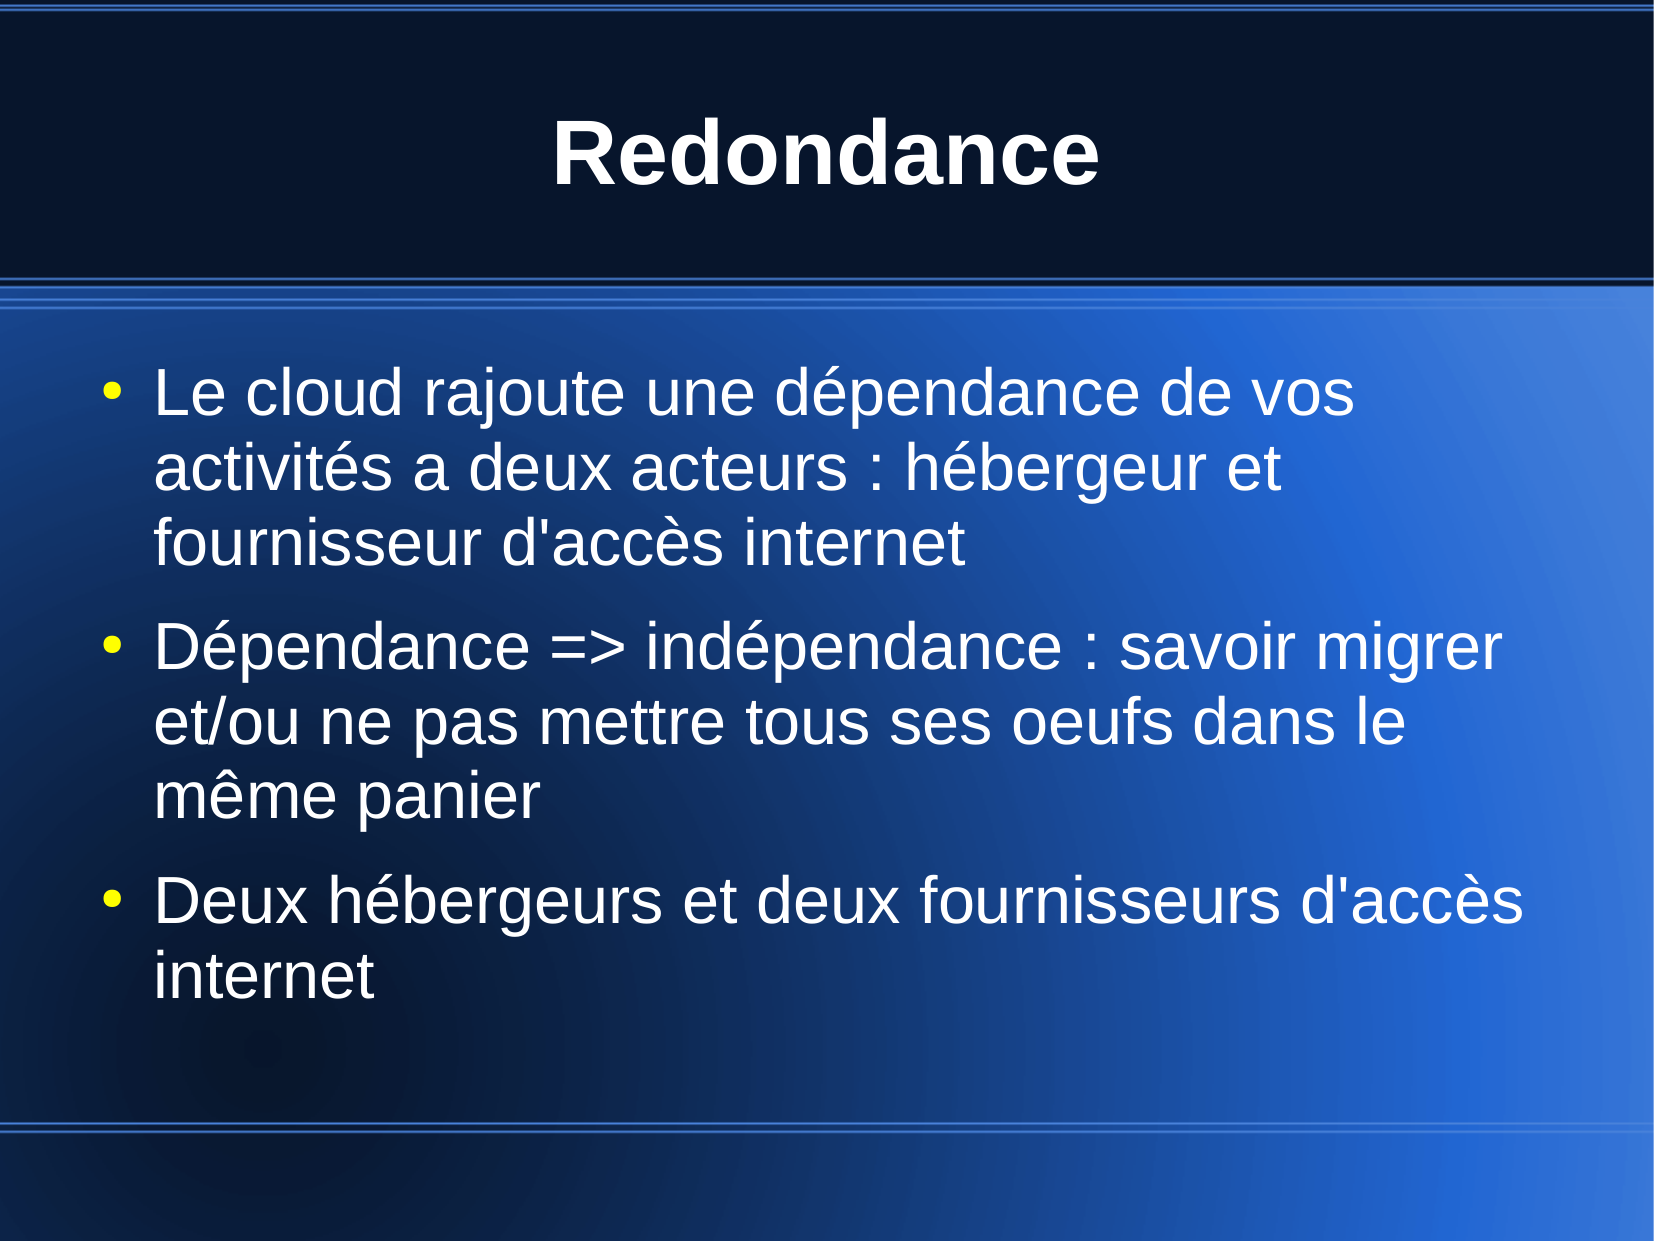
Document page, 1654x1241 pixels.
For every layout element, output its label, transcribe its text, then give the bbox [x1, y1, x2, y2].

list Le cloud rajoute une dépendance de vos activités a deux acteurs : hébergeur et fournisseur d'accès internet Dépendance => indépendance : savoir migrer et/ou ne pas mettre tous ses oeufs dans le même panier Deux hébergeurs et deux fournisseurs d'accès internet [82, 355, 1571, 1159]
picture [0, 0, 1654, 1241]
title Redondance [82, 56, 1571, 250]
